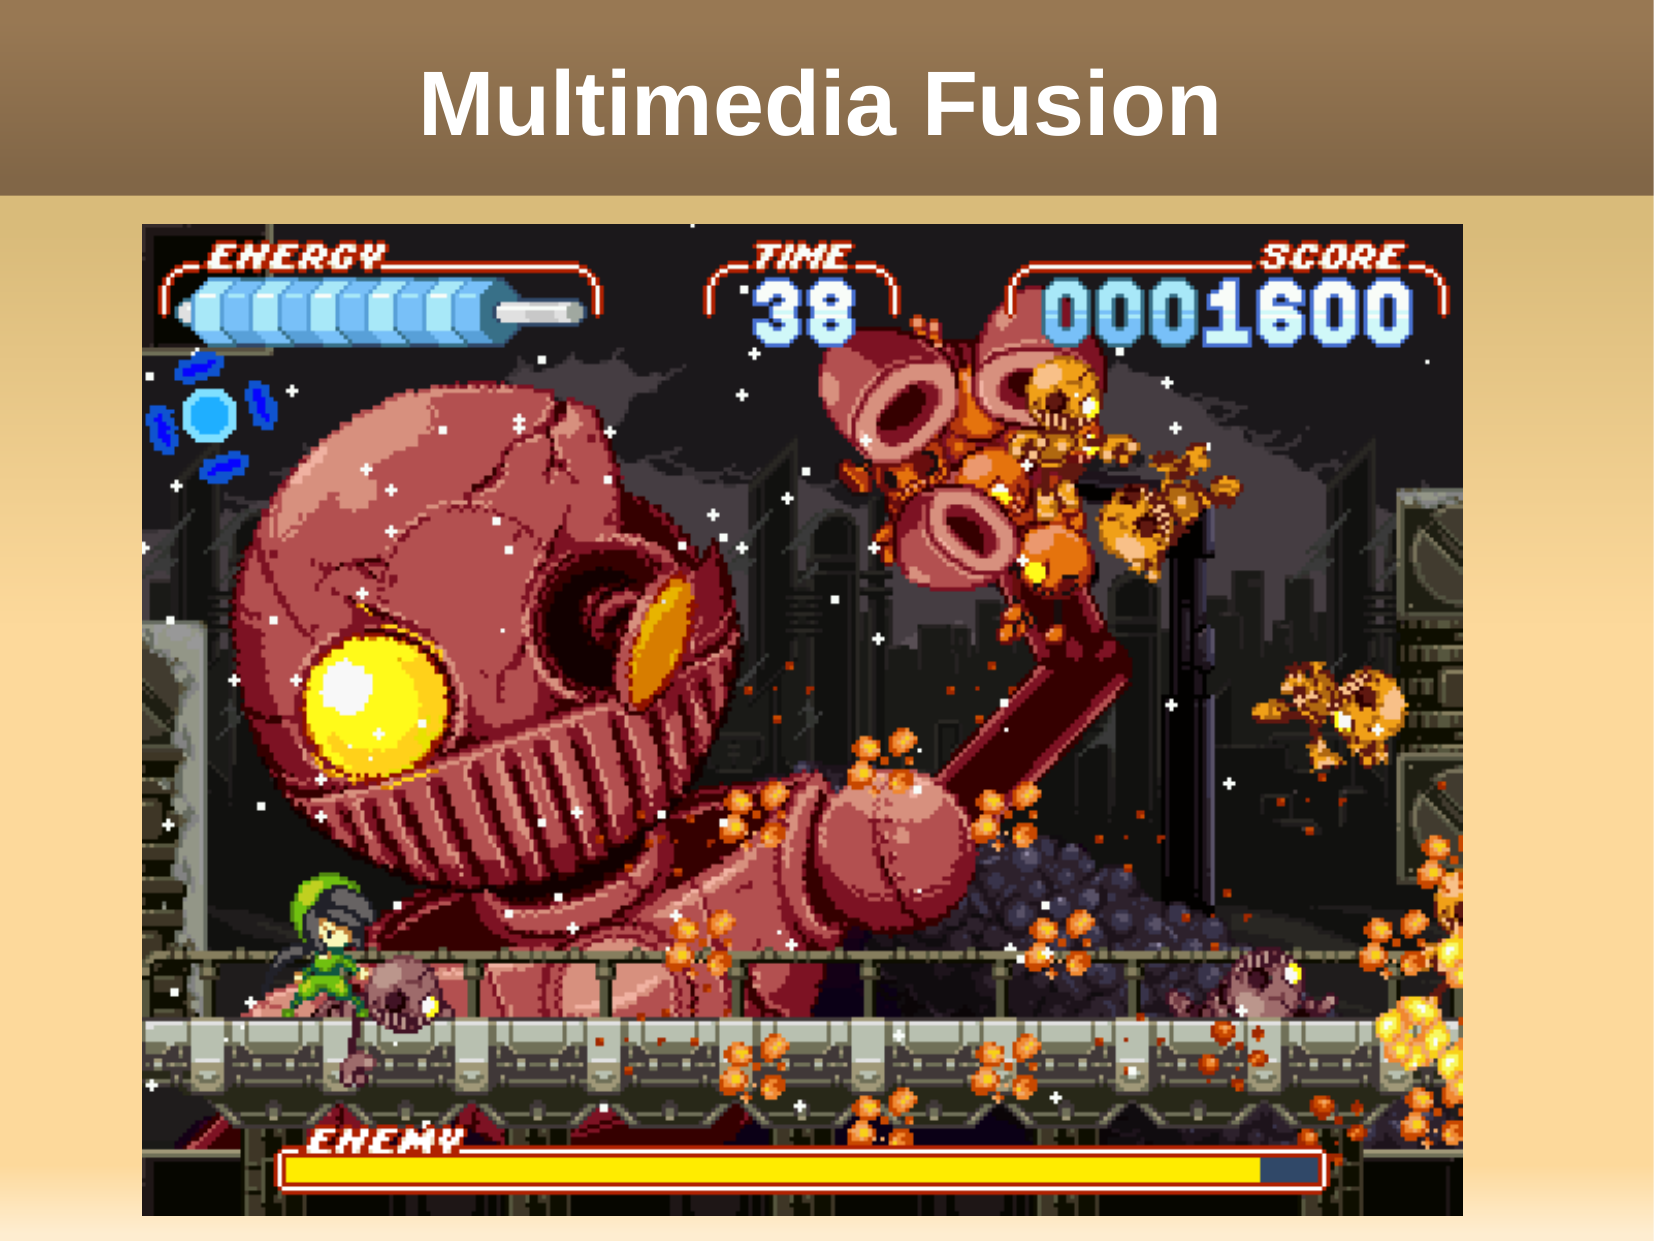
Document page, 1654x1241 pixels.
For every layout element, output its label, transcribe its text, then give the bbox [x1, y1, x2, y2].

picture [0, 0, 1654, 1241]
title Multimedia Fusion [76, 0, 1565, 208]
